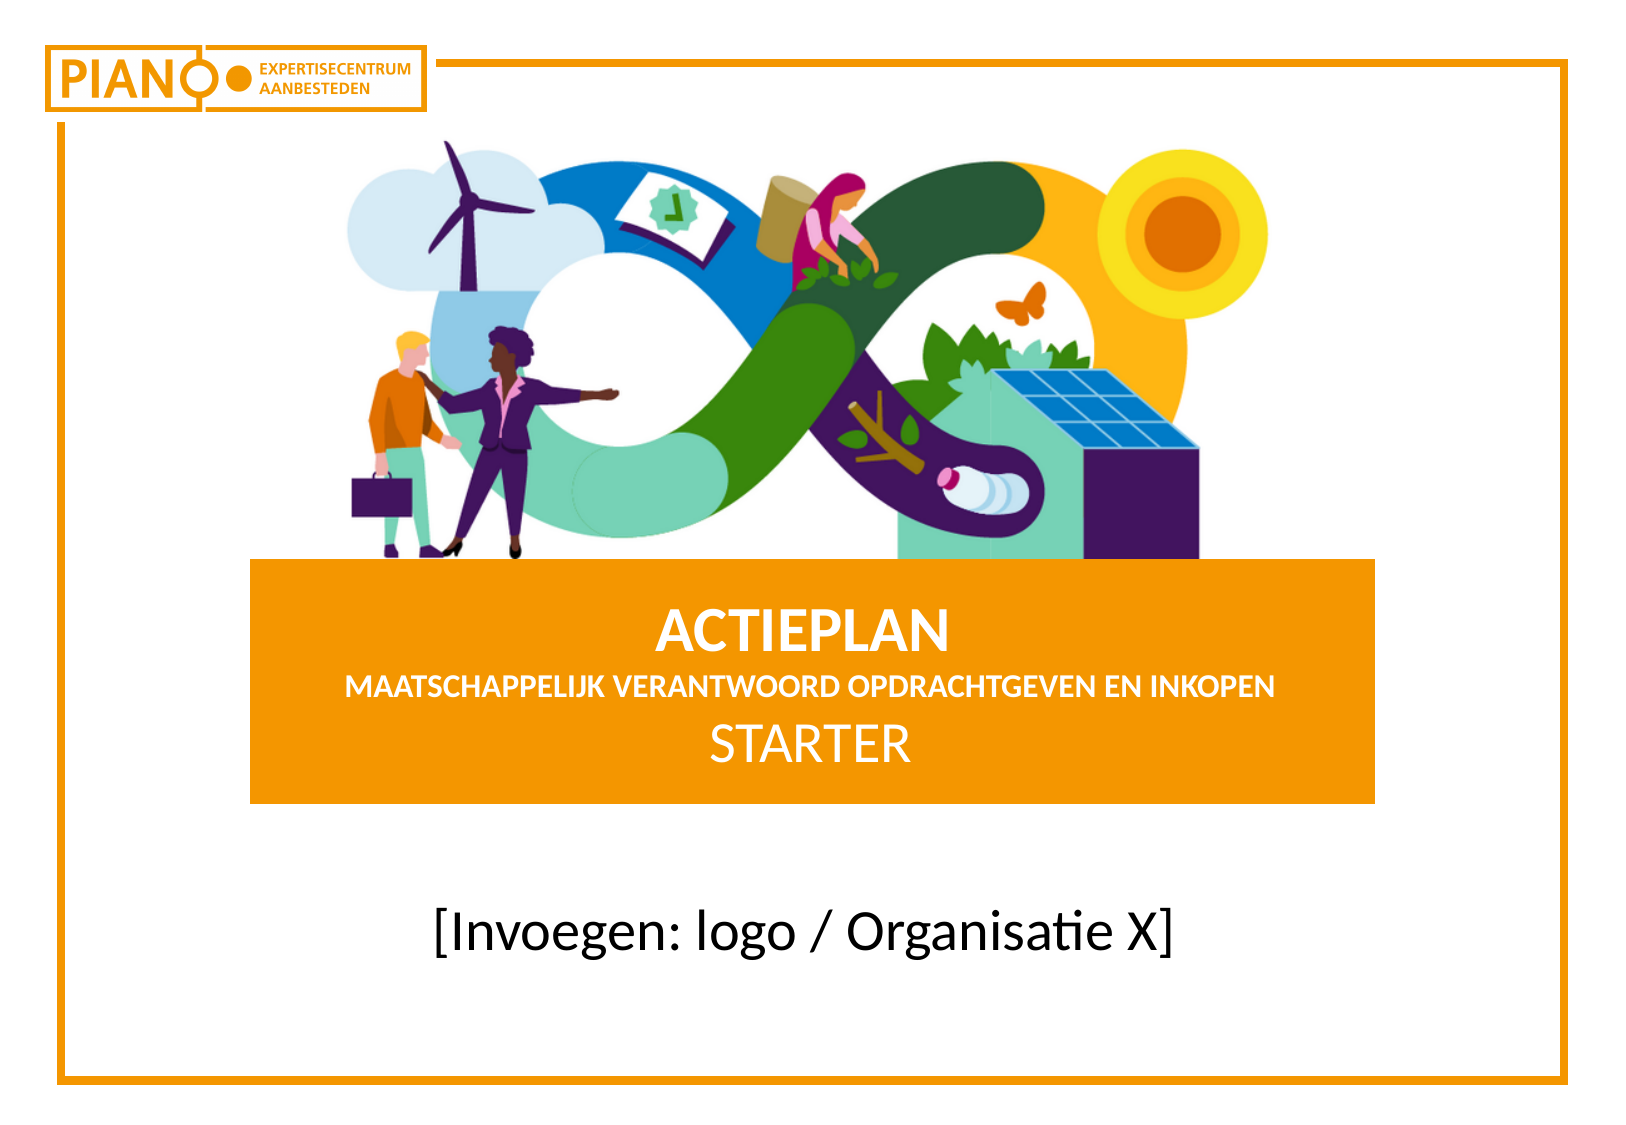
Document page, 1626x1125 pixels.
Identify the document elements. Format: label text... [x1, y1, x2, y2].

text_box [169, 559, 1453, 824]
picture [45, 44, 427, 113]
text_box ACTIEPLAN MAATSCHAPPELIJK VERANTWOORD OPDRACHTGEVEN EN INKOPEN STARTER [280, 579, 1342, 784]
picture [343, 130, 1282, 559]
text_box [Invoegen: logo / Organisatie X] [101, 824, 1508, 1029]
